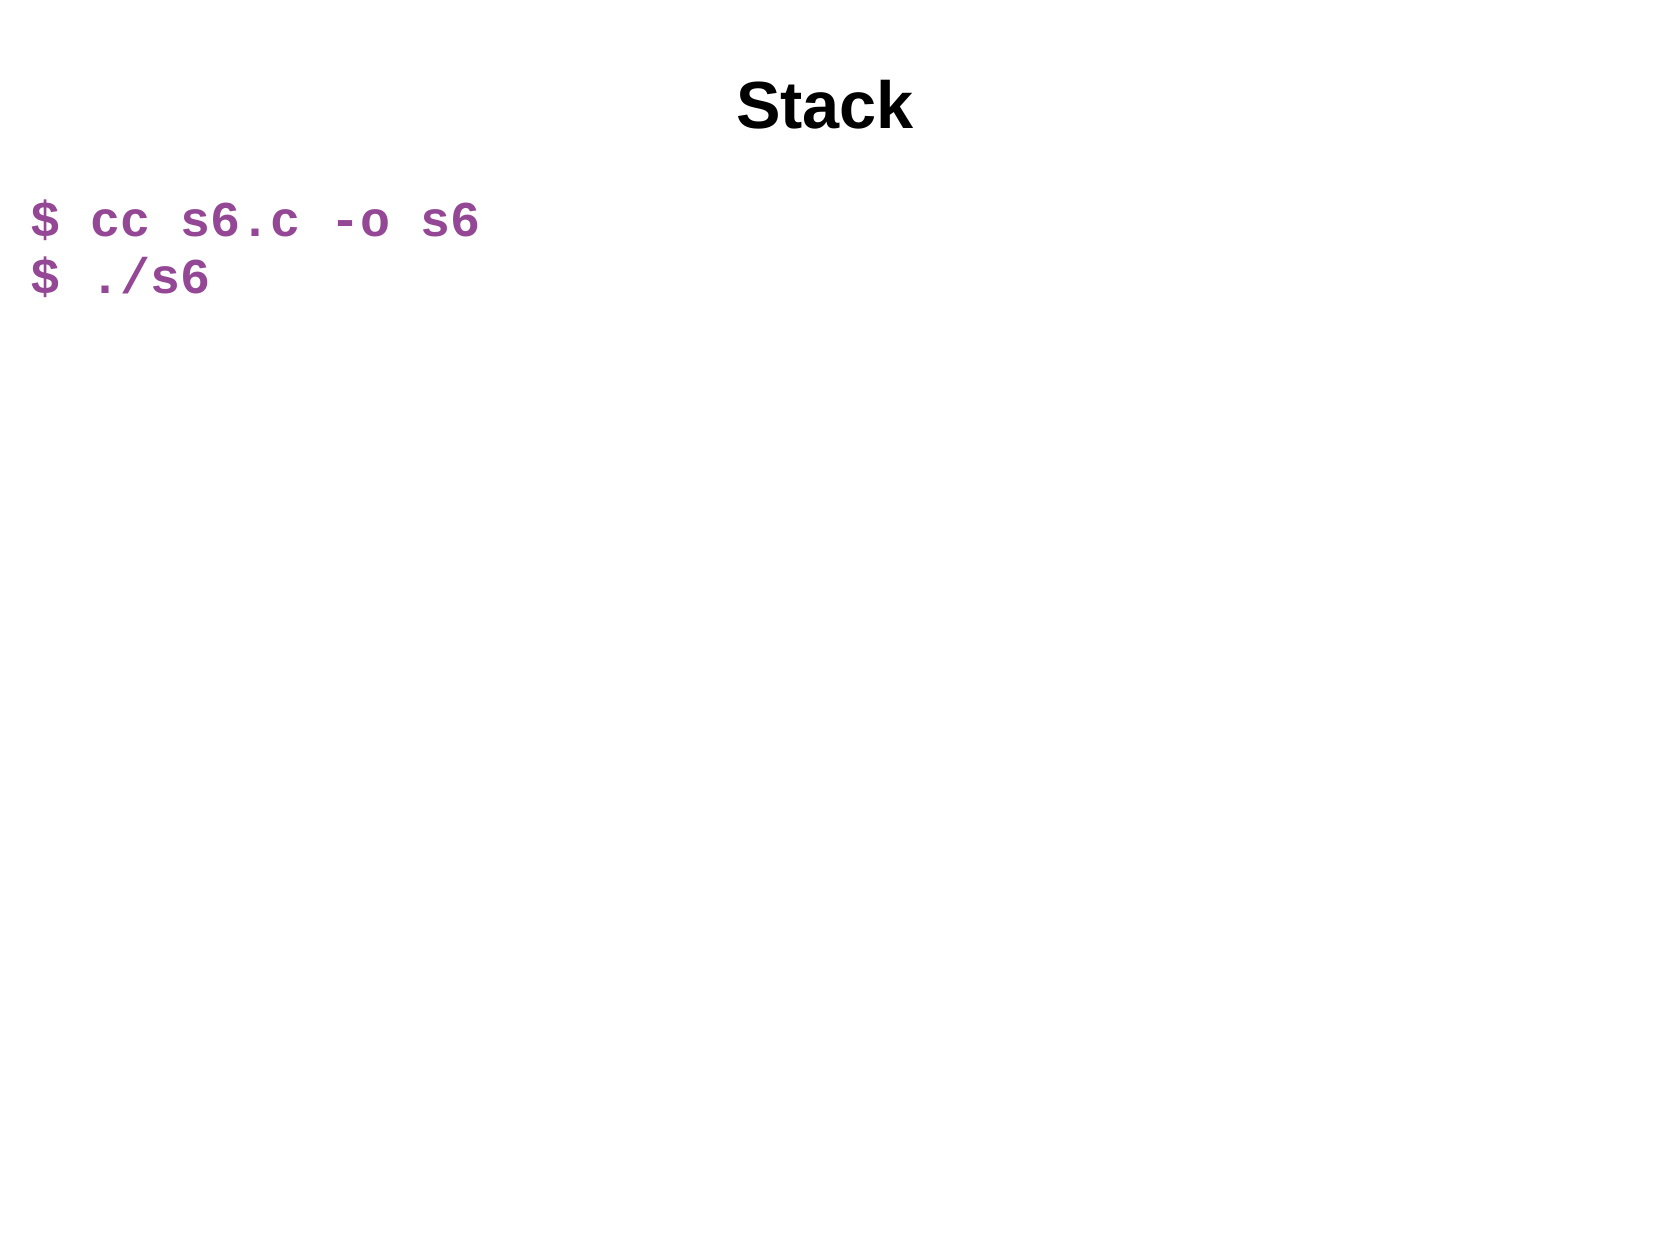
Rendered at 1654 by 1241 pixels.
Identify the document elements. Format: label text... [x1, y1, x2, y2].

list $ cc s6.c -o s6 $ ./s6 [30, 195, 1621, 1216]
title Stack [30, 30, 1621, 181]
